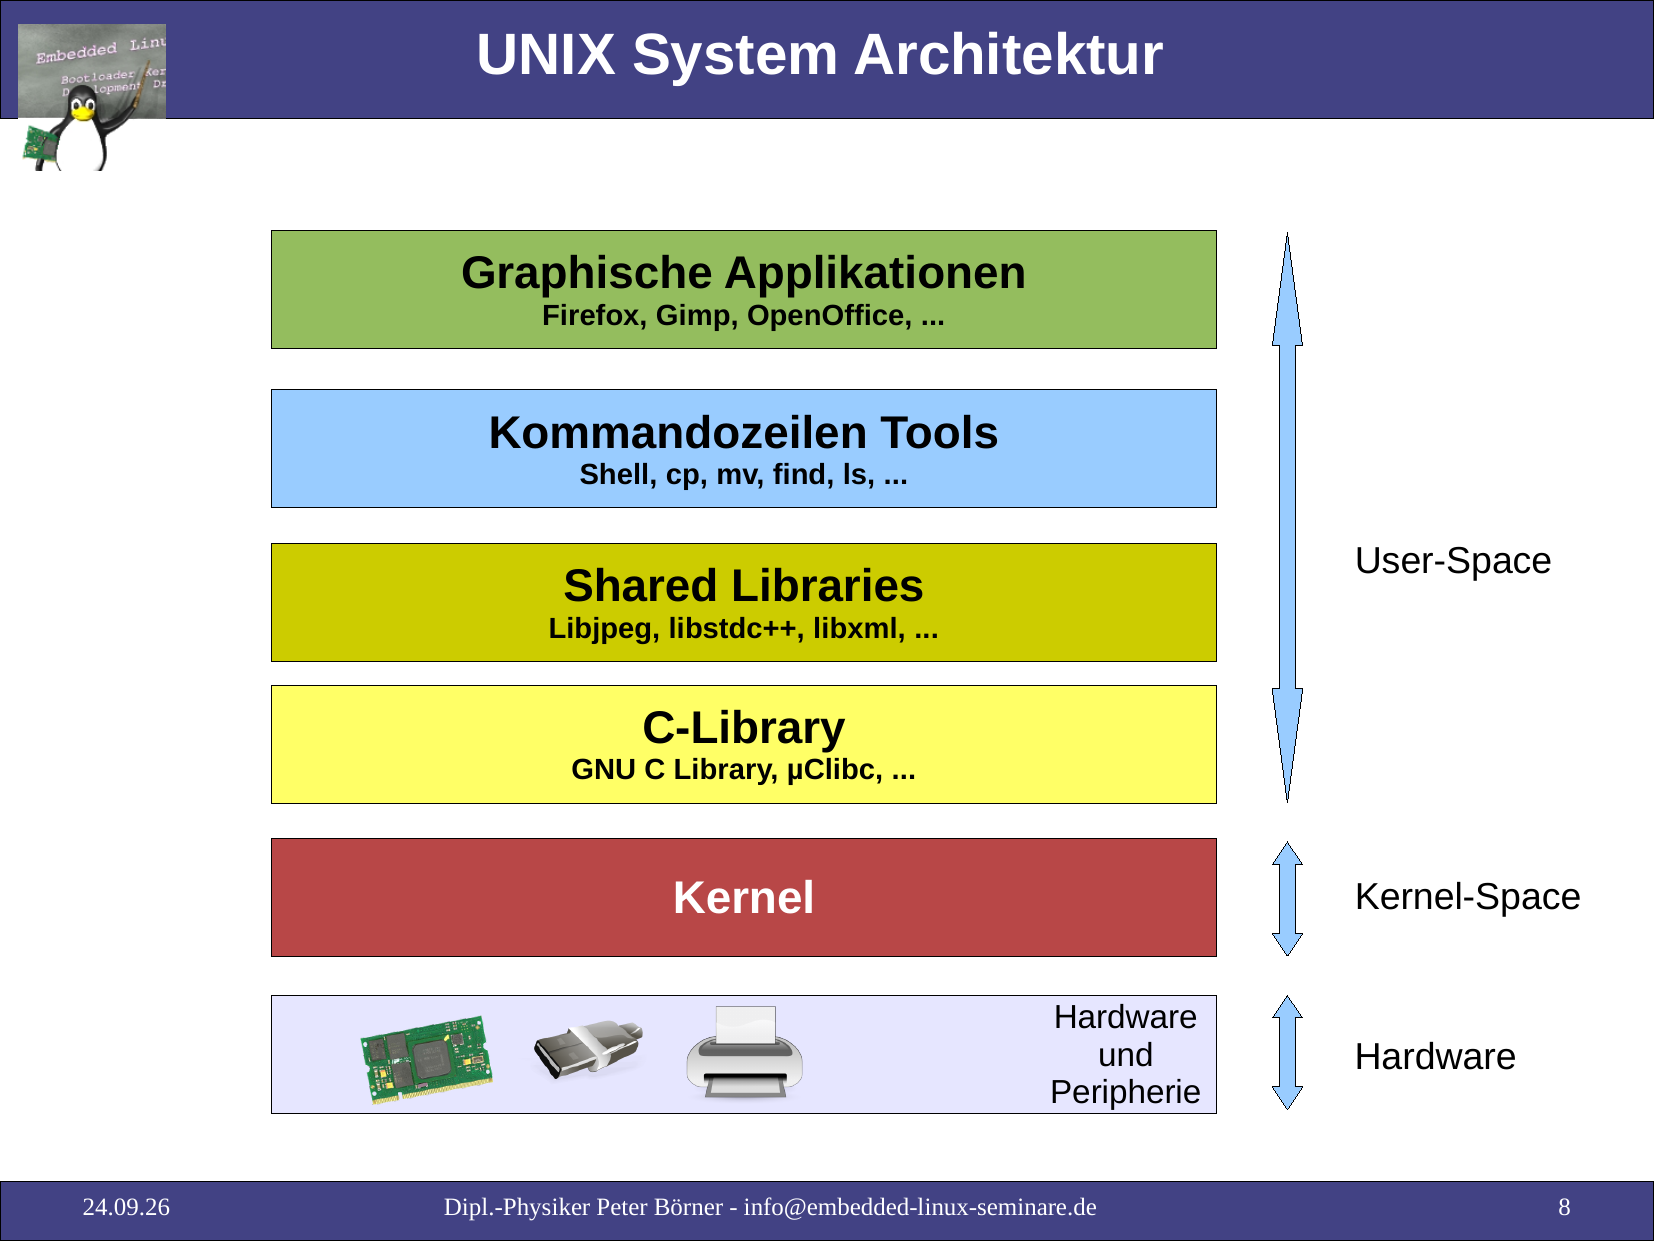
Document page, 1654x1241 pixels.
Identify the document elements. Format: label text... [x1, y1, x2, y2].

text_box [1272, 841, 1303, 956]
text_box Kommandozeilen Tools Shell, cp, mv, find, ls, ... [271, 389, 1217, 508]
text_box Hardware und Peripherie [271, 995, 1217, 1114]
text_box Shared Libraries Libjpeg, libstdc++, libxml, ... [271, 543, 1217, 662]
text_box Graphische Applikationen Firefox, Gimp, OpenOffice, ... [271, 230, 1217, 349]
text_box User-Space [1339, 531, 1616, 589]
text_box C-Library GNU C Library, µClibc, ... [271, 685, 1217, 804]
picture [685, 986, 804, 1105]
text_box [1272, 232, 1303, 803]
title UNIX System Architektur [76, 19, 1565, 89]
text_box Kernel-Space [1339, 868, 1616, 926]
picture [18, 24, 166, 171]
text_box [1272, 995, 1303, 1110]
picture [360, 1015, 493, 1105]
text_box Kernel [271, 838, 1217, 957]
text_box Hardware [1339, 1027, 1534, 1085]
picture [511, 960, 656, 1105]
